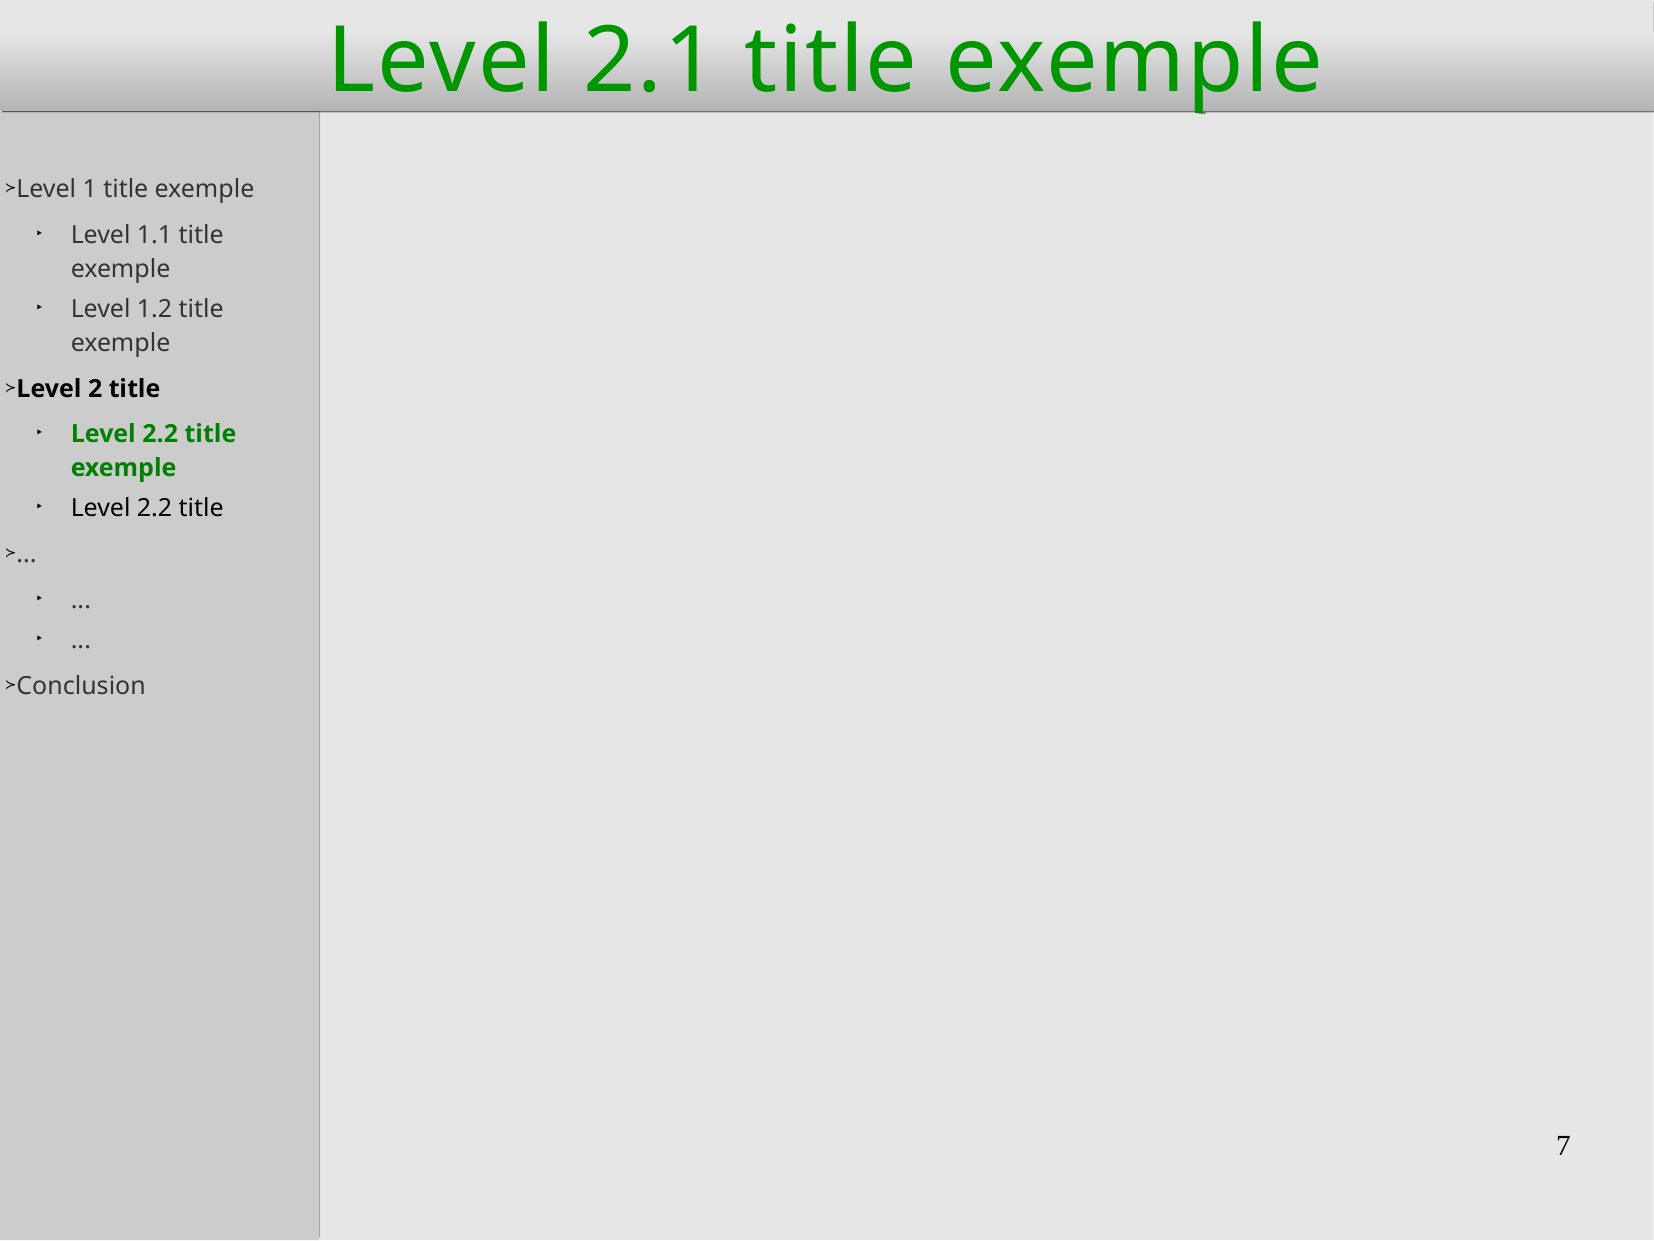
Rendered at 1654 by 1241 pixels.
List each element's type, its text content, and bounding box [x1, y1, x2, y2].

text_box Level 2.1 title exemple [0, 0, 1654, 111]
list Level 1 title exemple Level 1.1 title exemple Level 1.2 title exemple Level 2 title Level 2.2 title exemple Level 2.2 title ... ... ... Conclusion [0, 111, 319, 1241]
